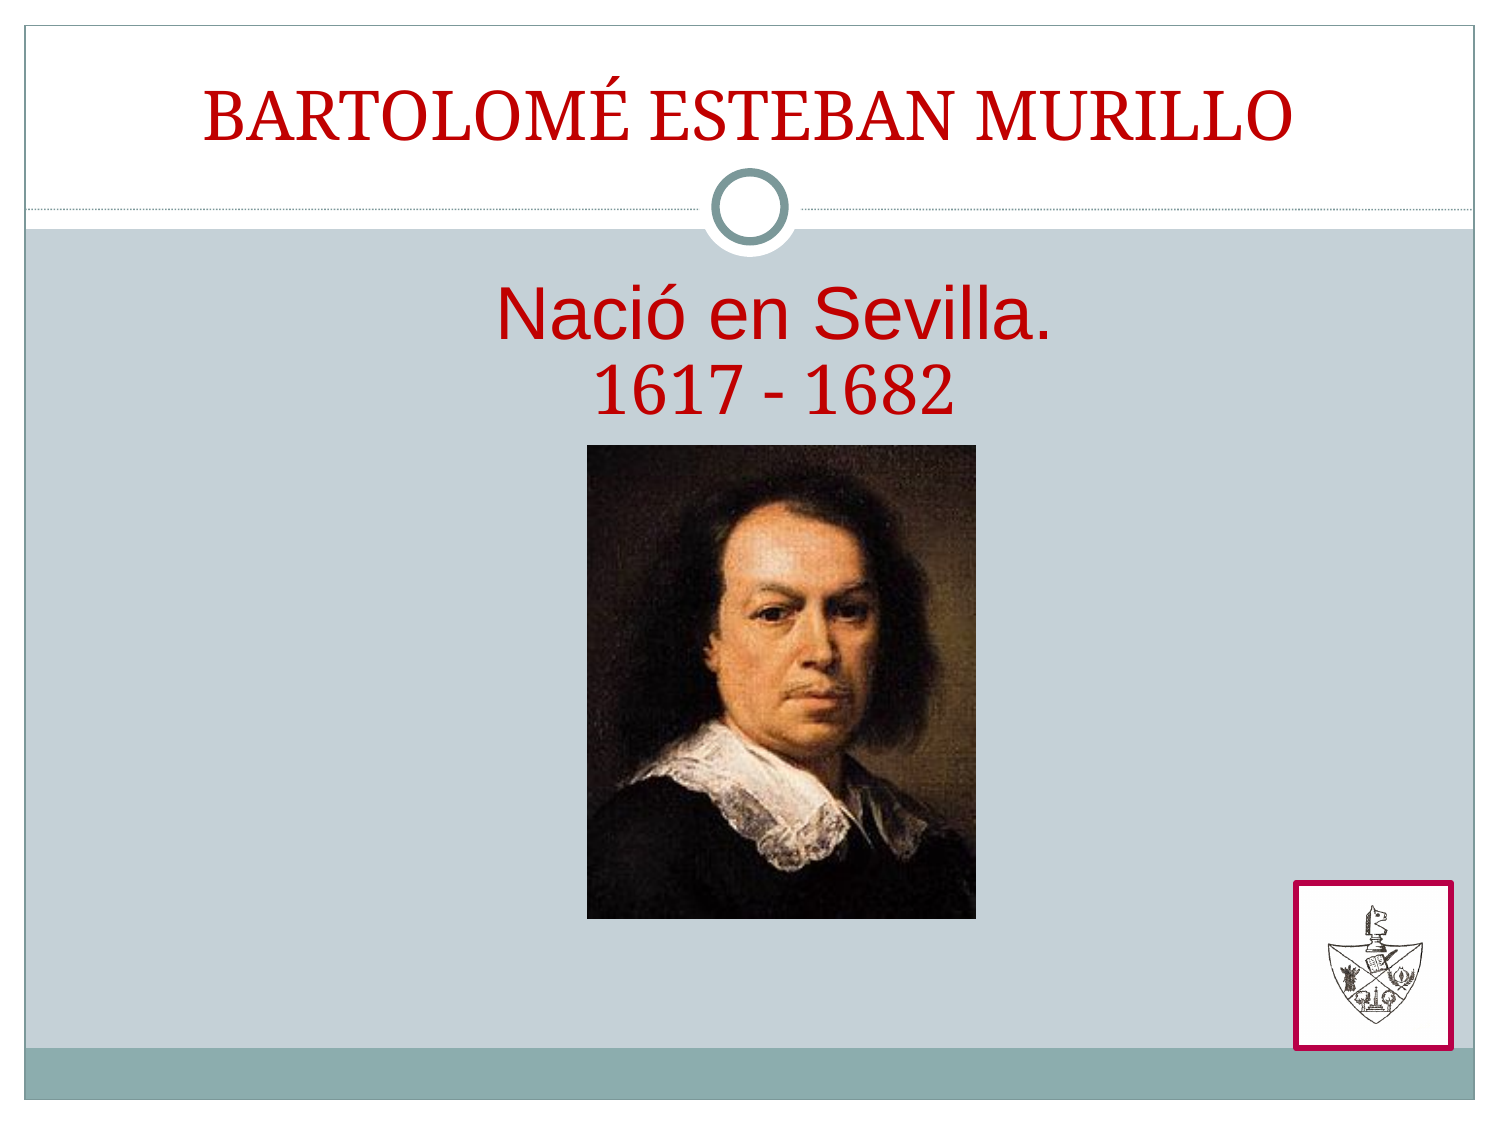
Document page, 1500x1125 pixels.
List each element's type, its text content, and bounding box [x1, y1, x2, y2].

text_box Nació en Sevilla. 1617 - 1682 [75, 262, 1476, 438]
picture [587, 445, 976, 919]
title BARTOLOMÉ ESTEBAN MURILLO [49, 37, 1450, 162]
picture [1299, 885, 1449, 1046]
